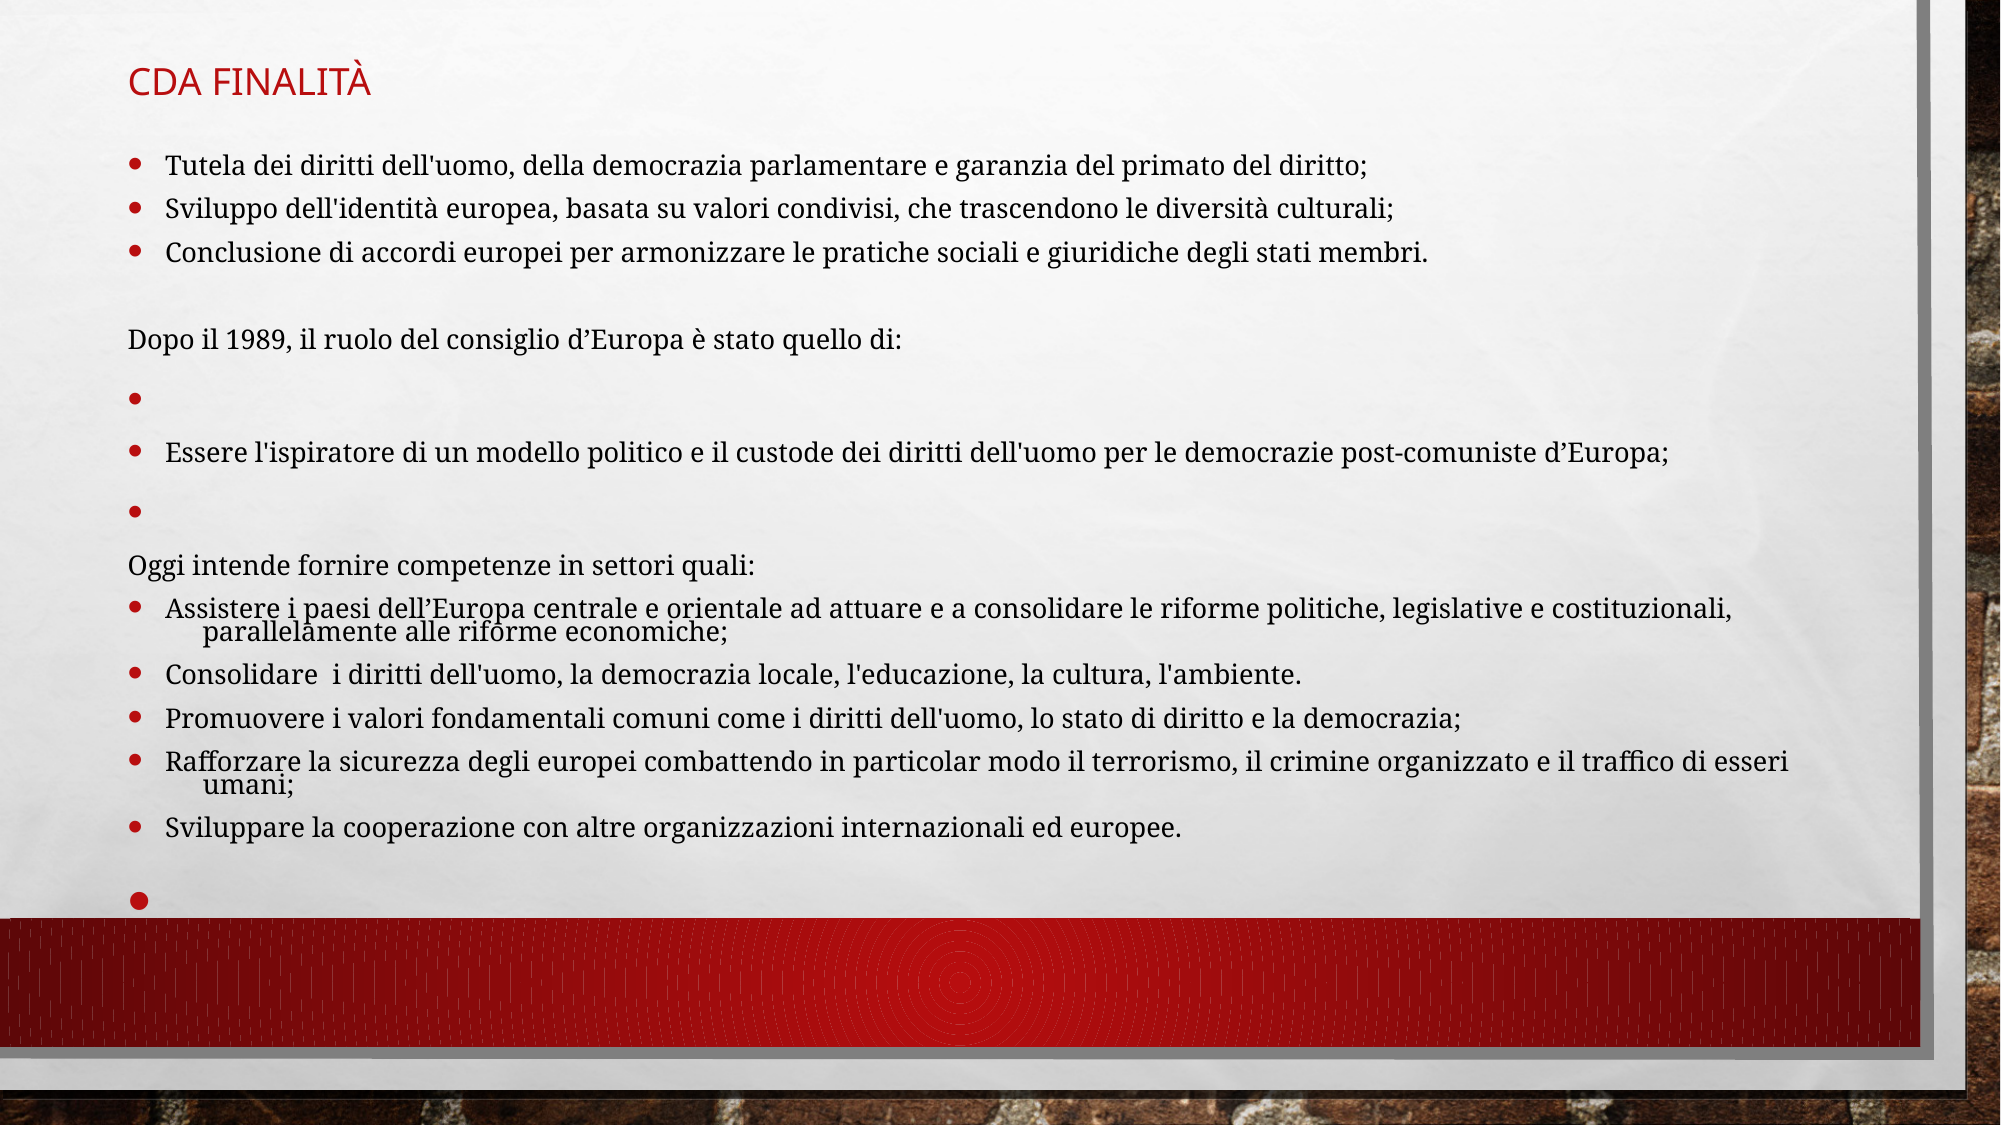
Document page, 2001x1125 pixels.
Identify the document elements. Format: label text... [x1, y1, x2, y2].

list Tutela dei diritti dell'uomo, della democrazia parlamentare e garanzia del primato del diritto; Sviluppo dell'identità europea, basata su valori condivisi, che trascendono le diversità culturali; Conclusione di accordi europei per armonizzare le pratiche sociali e giuridiche degli stati membri. Dopo il 1989, il ruolo del consiglio d’Europa è stato quello di: Essere l'ispiratore di un modello politico e il custode dei diritti dell'uomo per le democrazie post-comuniste d’Europa; Oggi intende fornire competenze in settori quali: Assistere i paesi dell’Europa centrale e orientale ad attuare e a consolidare le riforme politiche, legislative e costituzionali, parallelamente alle riforme economiche; Consolidare i diritti dell'uomo, la democrazia locale, l'educazione, la cultura, l'ambiente. Promuovere i valori fondamentali comuni come i diritti dell'uomo, lo stato di diritto e la democrazia; Rafforzare la sicurezza degli europei combattendo in particolar modo il terrorismo, il crimine organizzato e il traffico di esseri umani; Sviluppare la cooperazione con altre organizzazioni internazionali ed europee. [112, 149, 1818, 882]
title Cda finalità [112, 34, 1819, 132]
